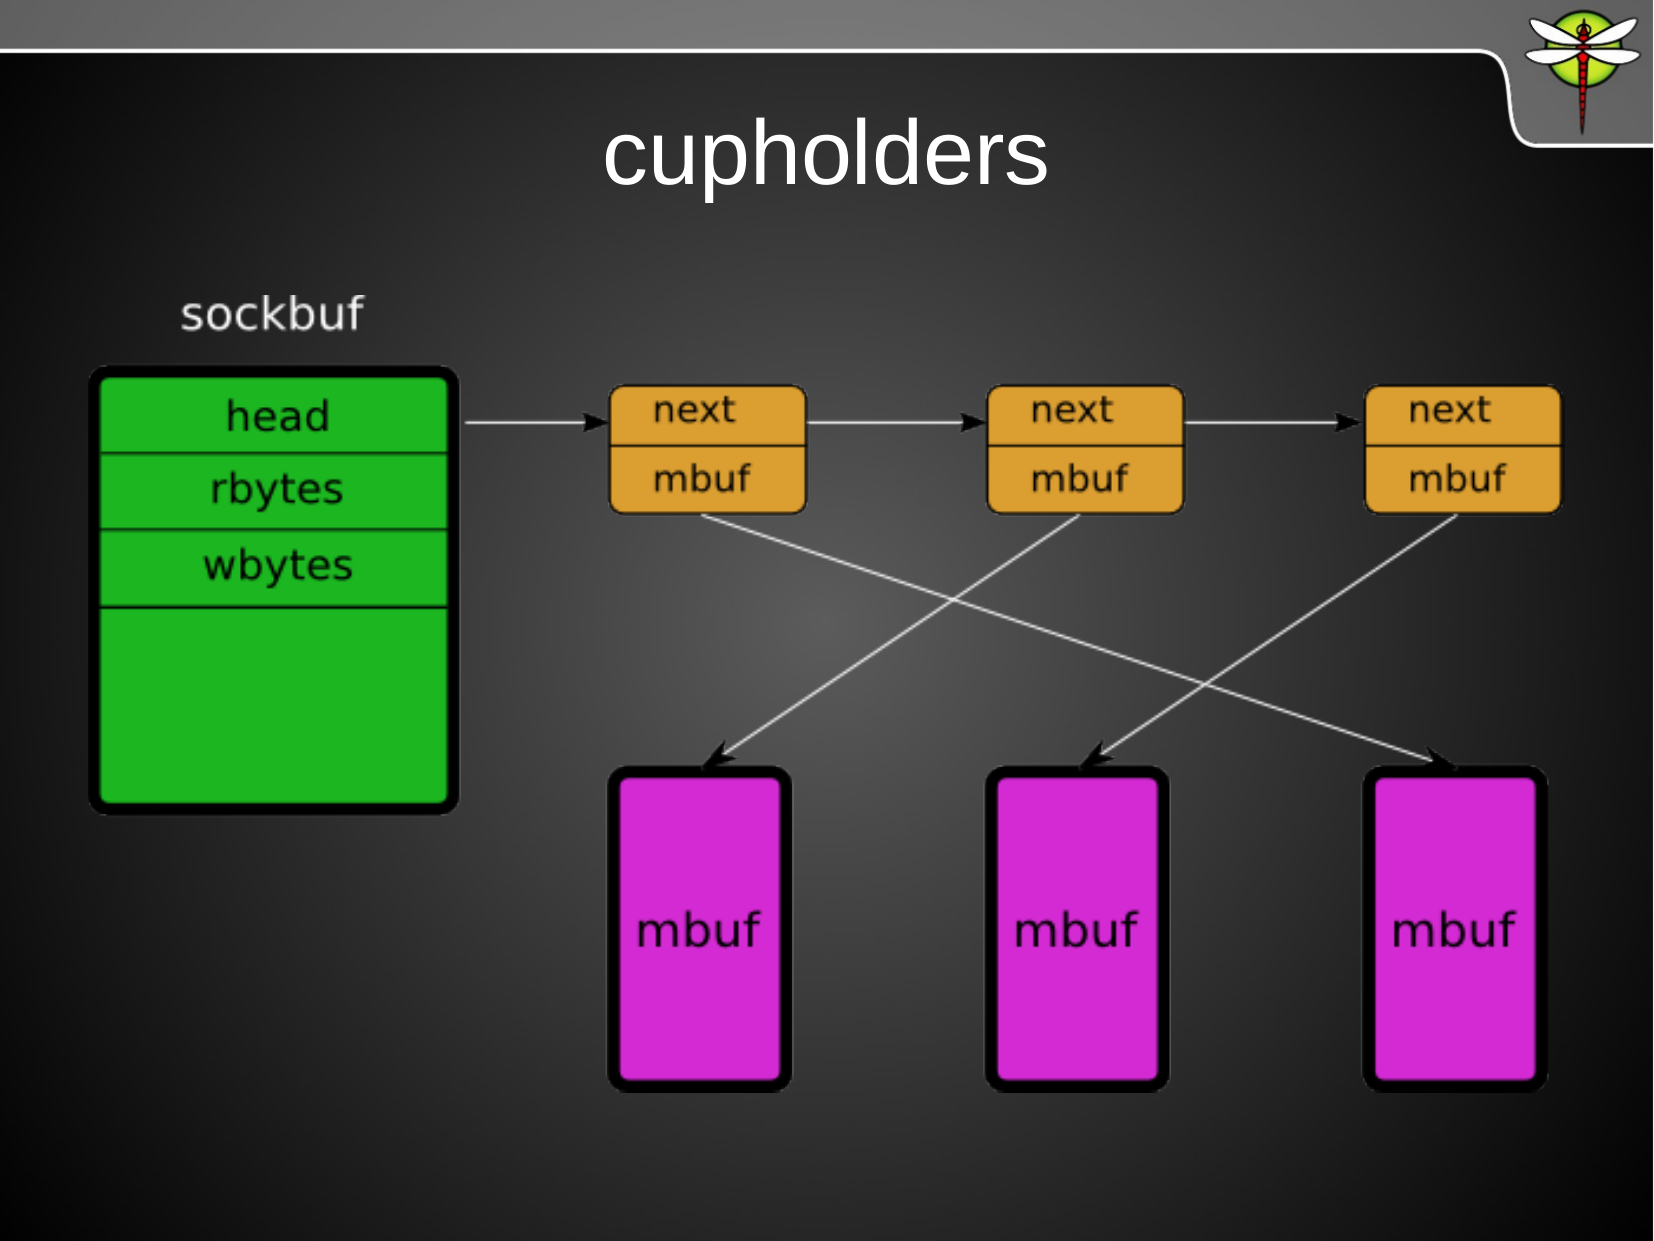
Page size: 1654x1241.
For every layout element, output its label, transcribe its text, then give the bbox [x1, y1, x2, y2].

title cupholders [82, 49, 1571, 257]
picture [0, 0, 1654, 1241]
